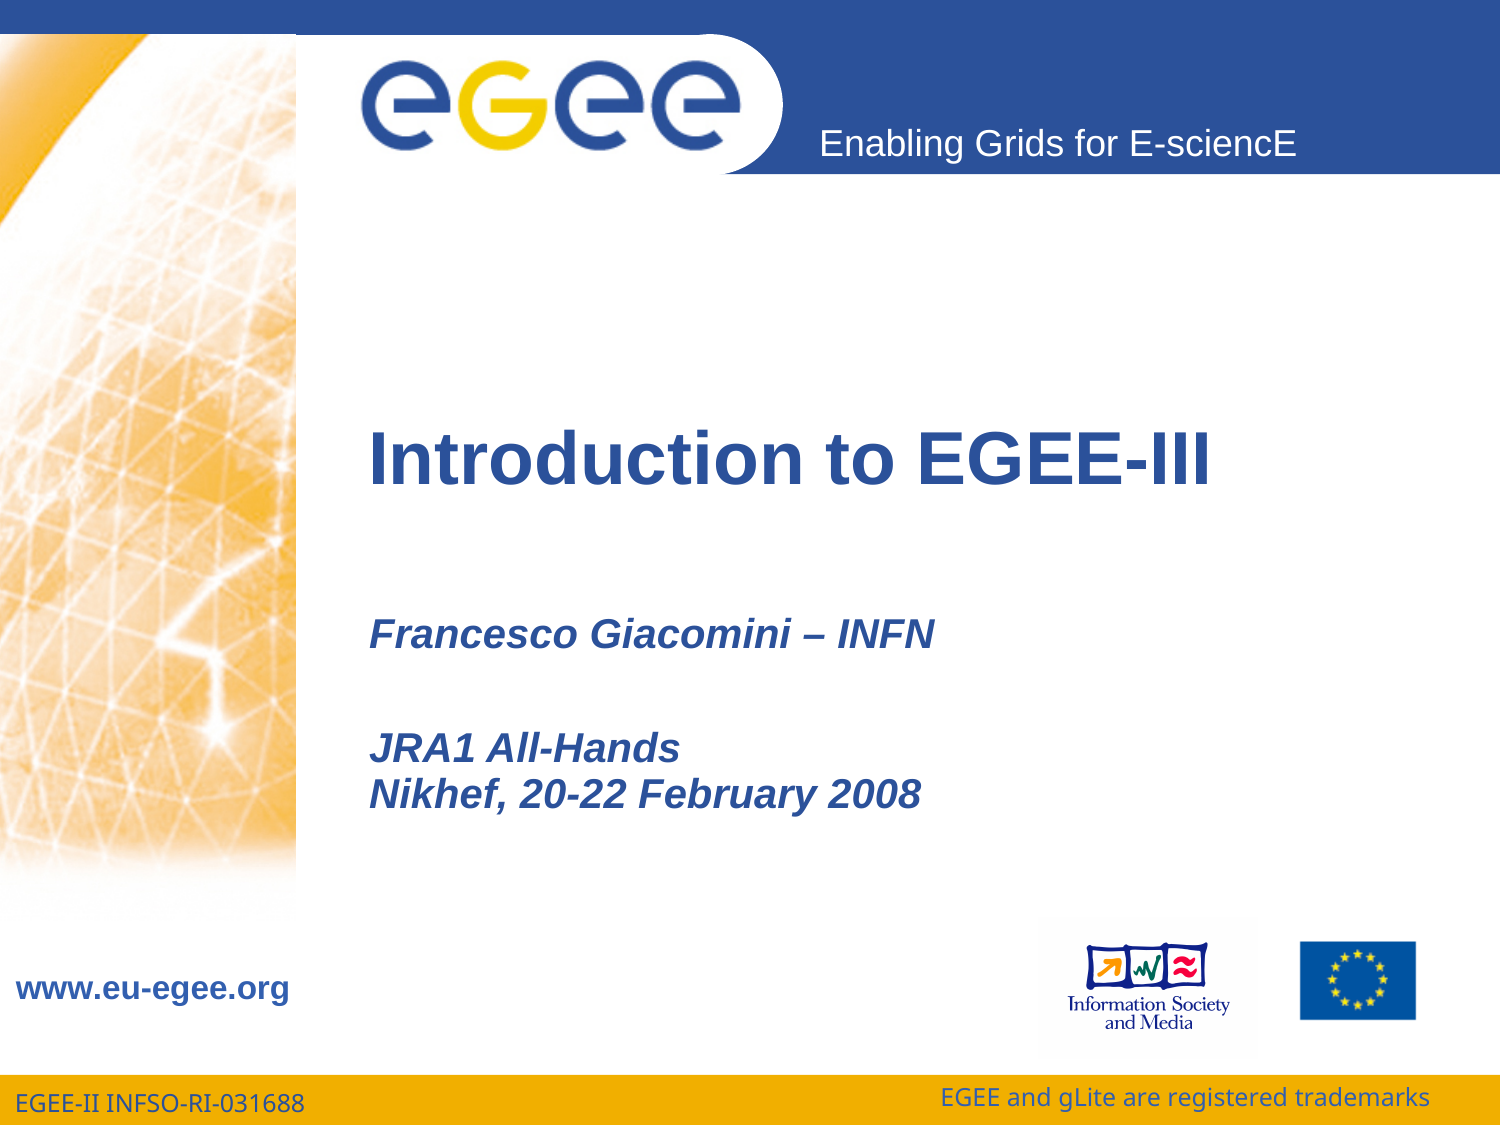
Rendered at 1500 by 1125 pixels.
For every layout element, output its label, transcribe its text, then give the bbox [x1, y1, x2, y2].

picture [1038, 917, 1258, 1059]
picture [355, 56, 748, 154]
subtitle Francesco Giacomini – INFN JRA1 All-Hands Nikhef, 20-22 February 2008 [354, 603, 1424, 892]
title Introduction to EGEE-III [353, 409, 1423, 586]
picture [0, 34, 296, 921]
picture [1291, 934, 1424, 1028]
